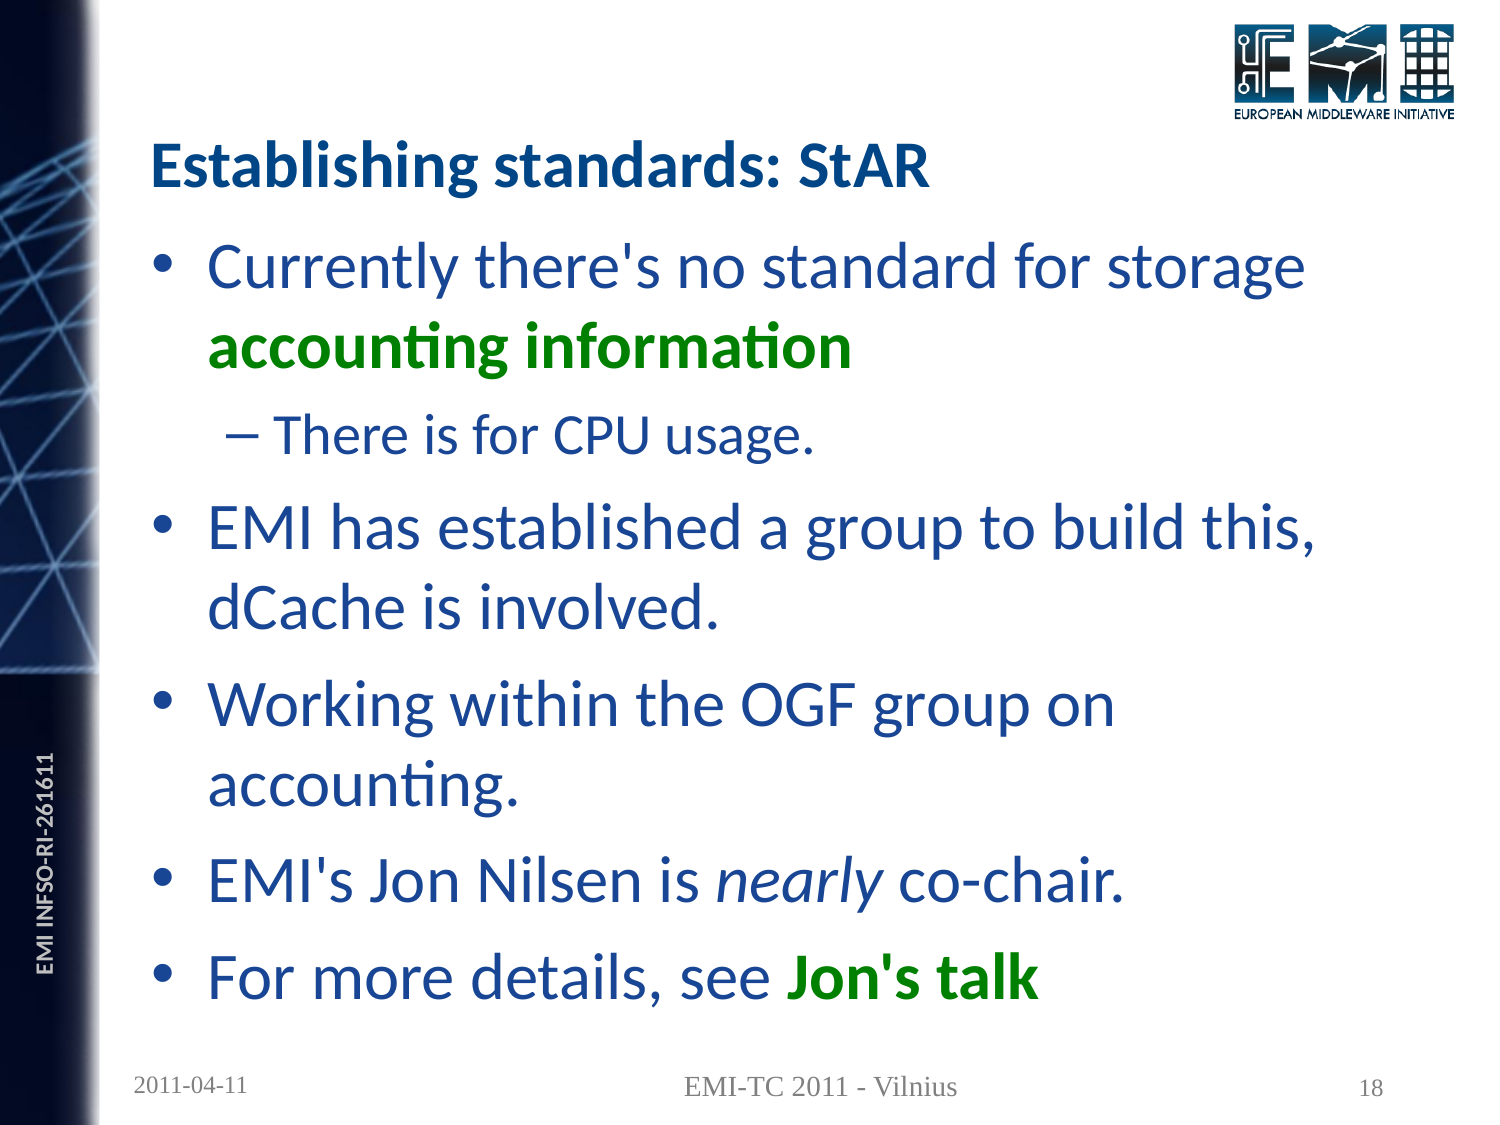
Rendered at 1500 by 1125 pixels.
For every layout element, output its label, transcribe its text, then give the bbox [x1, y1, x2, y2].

picture [1185, 8, 1500, 115]
list Currently there's no standard for storage accounting information There is for CPU usage. EMI has established a group to build this, dCache is involved. Working within the OGF group on accounting. EMI's Jon Nilsen is nearly co-chair. For more details, see Jon's talk [151, 221, 1388, 1013]
picture [0, 0, 111, 1125]
title Establishing standards: StAR [150, 115, 1500, 207]
